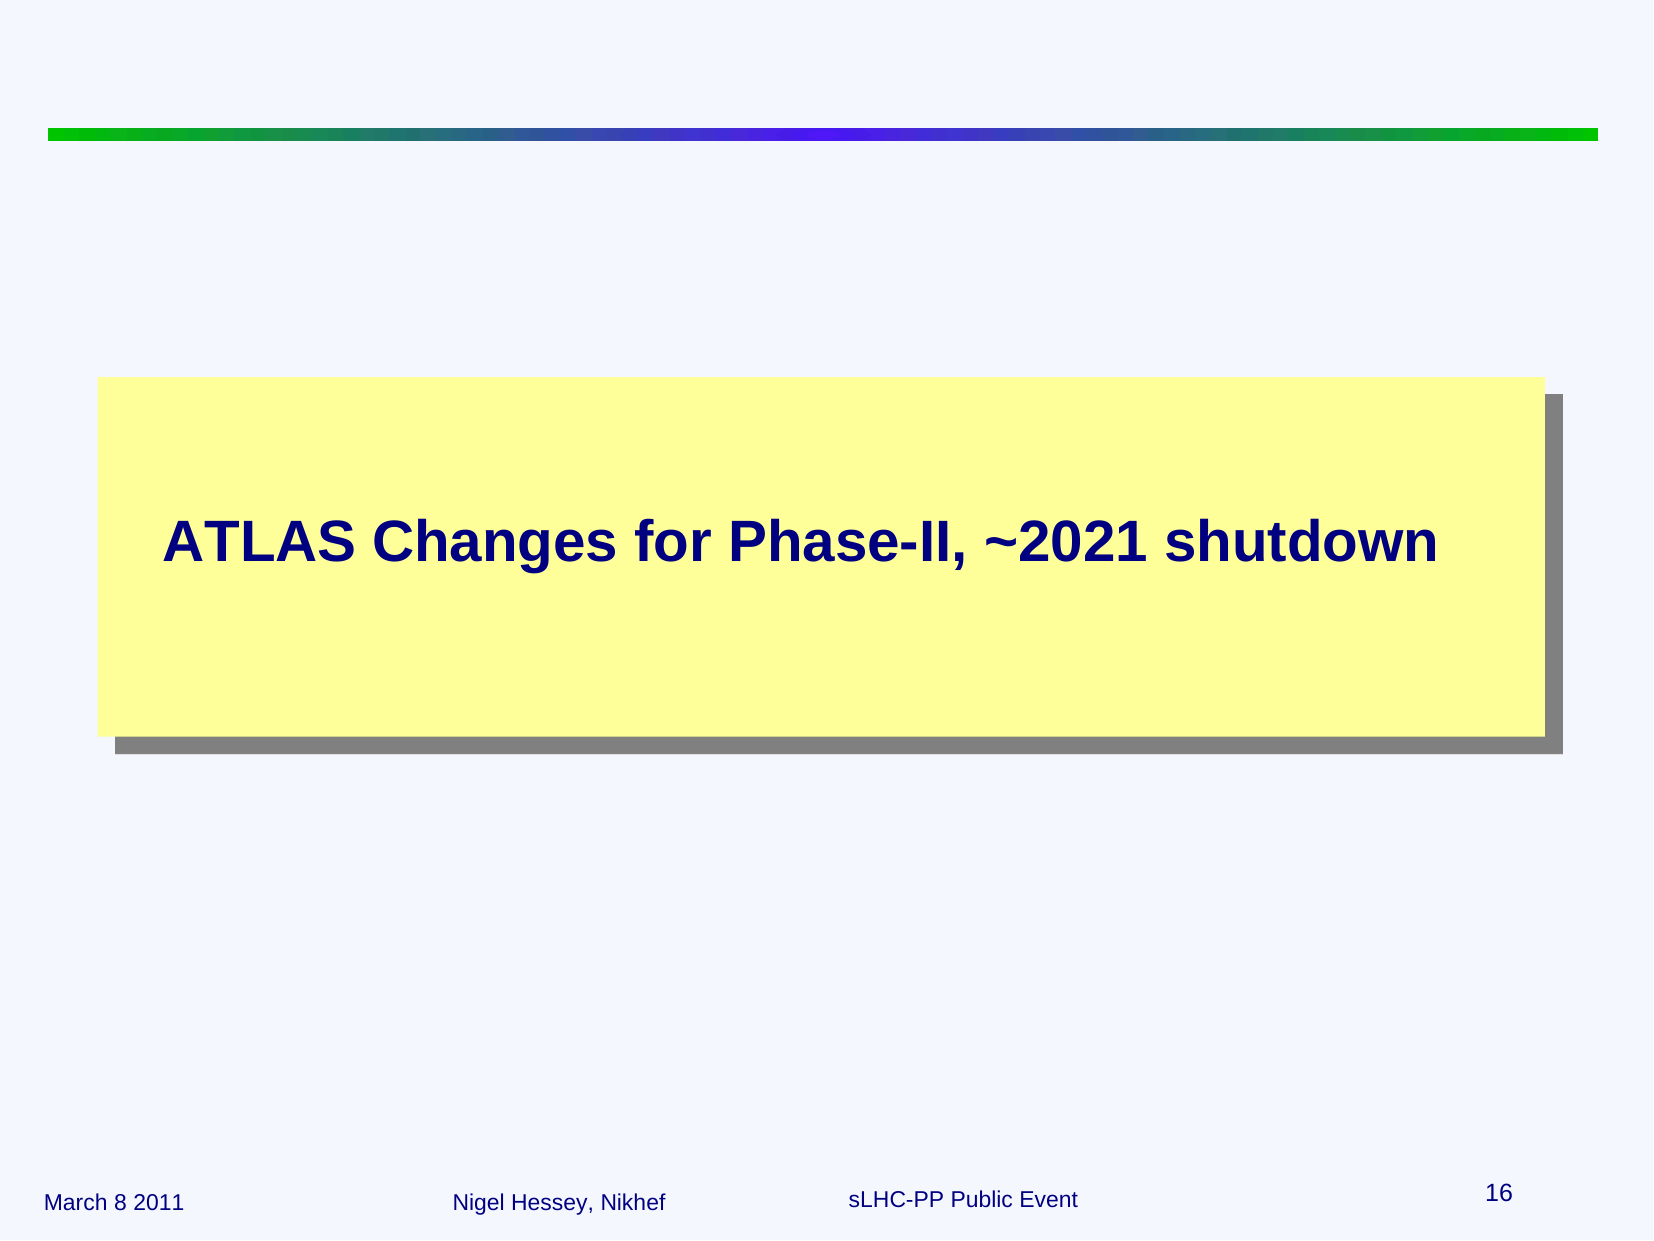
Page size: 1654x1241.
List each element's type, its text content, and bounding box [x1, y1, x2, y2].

picture [48, 128, 1598, 141]
text_box ATLAS Changes for Phase-II, ~2021 shutdown [97, 377, 1545, 737]
